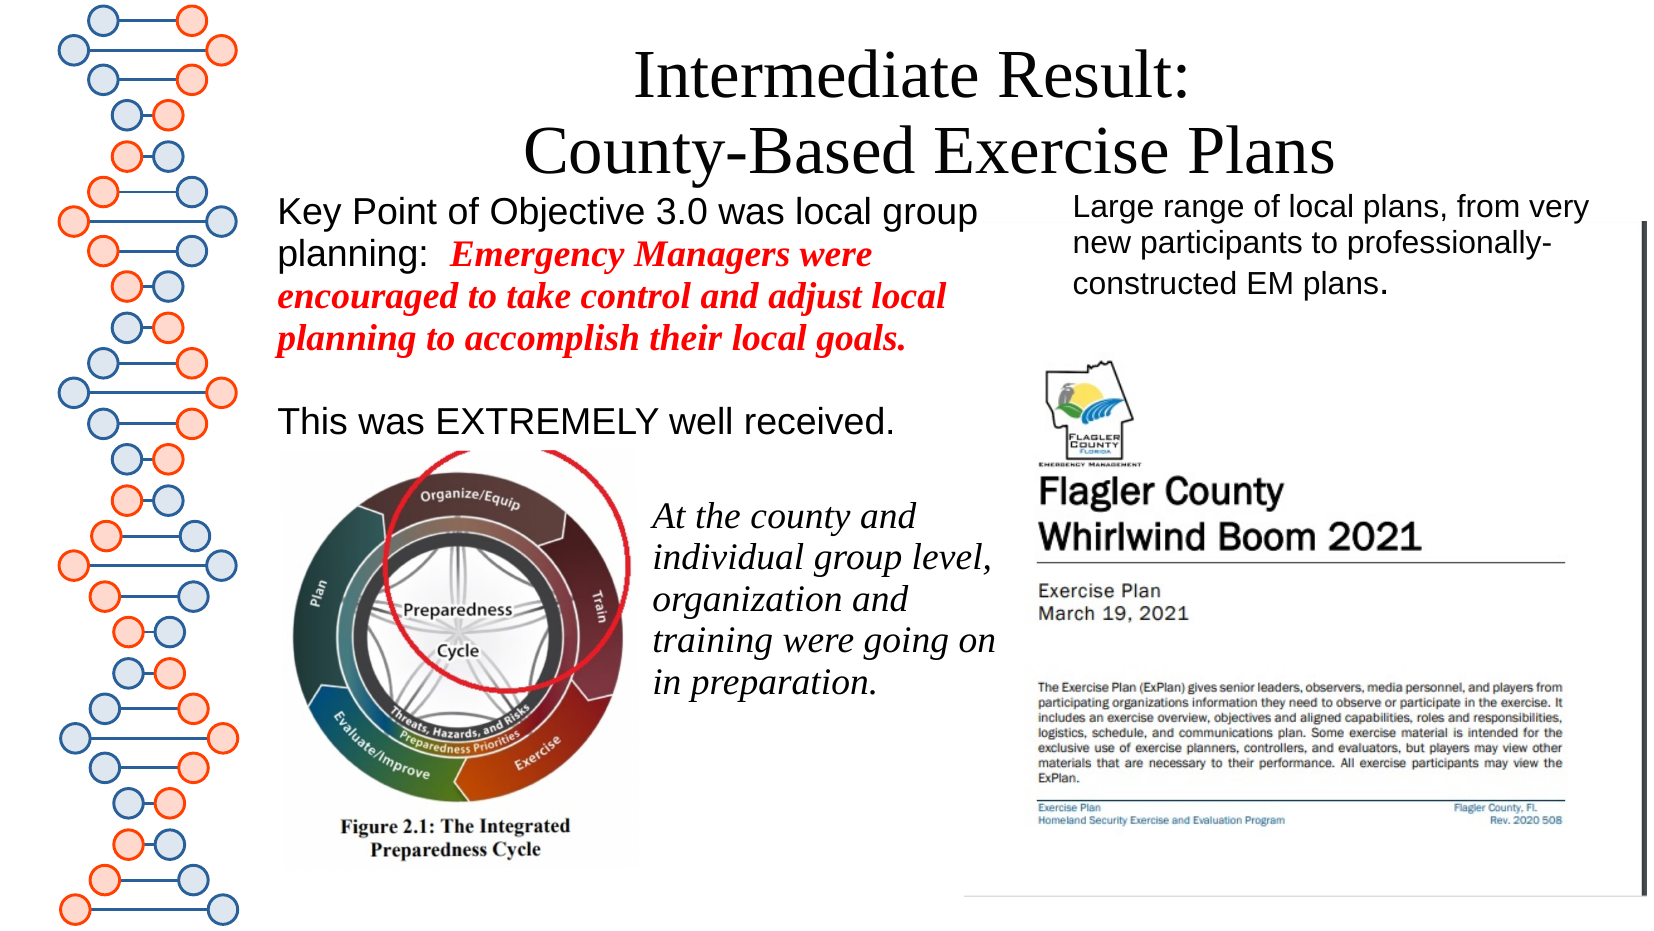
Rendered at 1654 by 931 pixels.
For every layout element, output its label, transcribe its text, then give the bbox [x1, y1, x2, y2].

title Intermediate Result: County-Based Exercise Plans [265, 35, 1595, 189]
list Large range of local plans, from very new participants to professionally-constructed EM plans. [1072, 188, 1595, 340]
text_box Key Point of Objective 3.0 was local group planning: Emergency Managers were encouraged to take control and adjust local planning to accomplish their local goals. This was EXTREMELY well received. [262, 183, 1051, 450]
text_box At the county and individual group level, organization and training were going on in preparation. [637, 487, 1013, 710]
picture [964, 221, 1647, 897]
picture [281, 450, 638, 870]
